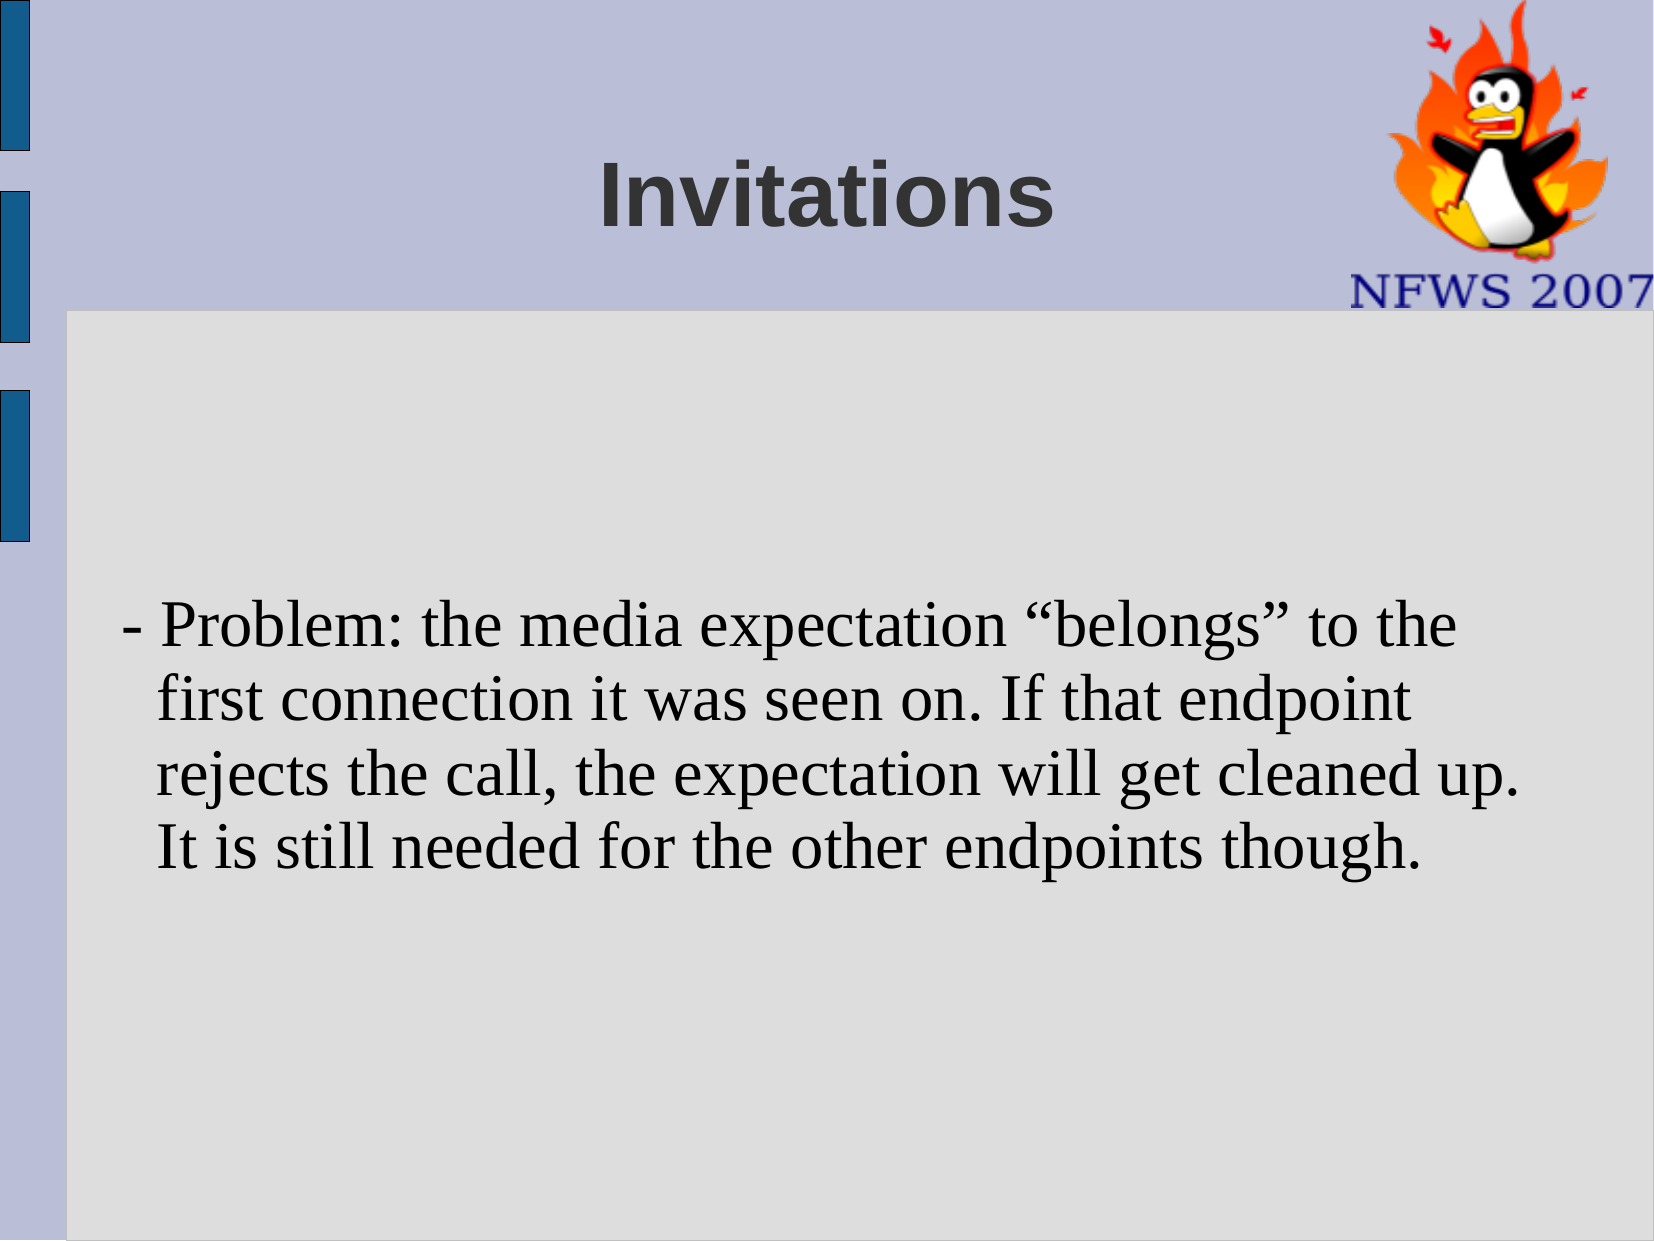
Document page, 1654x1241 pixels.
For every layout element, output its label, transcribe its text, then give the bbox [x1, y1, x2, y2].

picture [1351, 0, 1654, 308]
subtitle - Problem: the media expectation “belongs” to the first connection it was seen on. If that endpoint rejects the call, the expectation will get cleaned up. It is still needed for the other endpoints though. [121, 352, 1534, 1119]
title Invitations [121, 98, 1351, 291]
